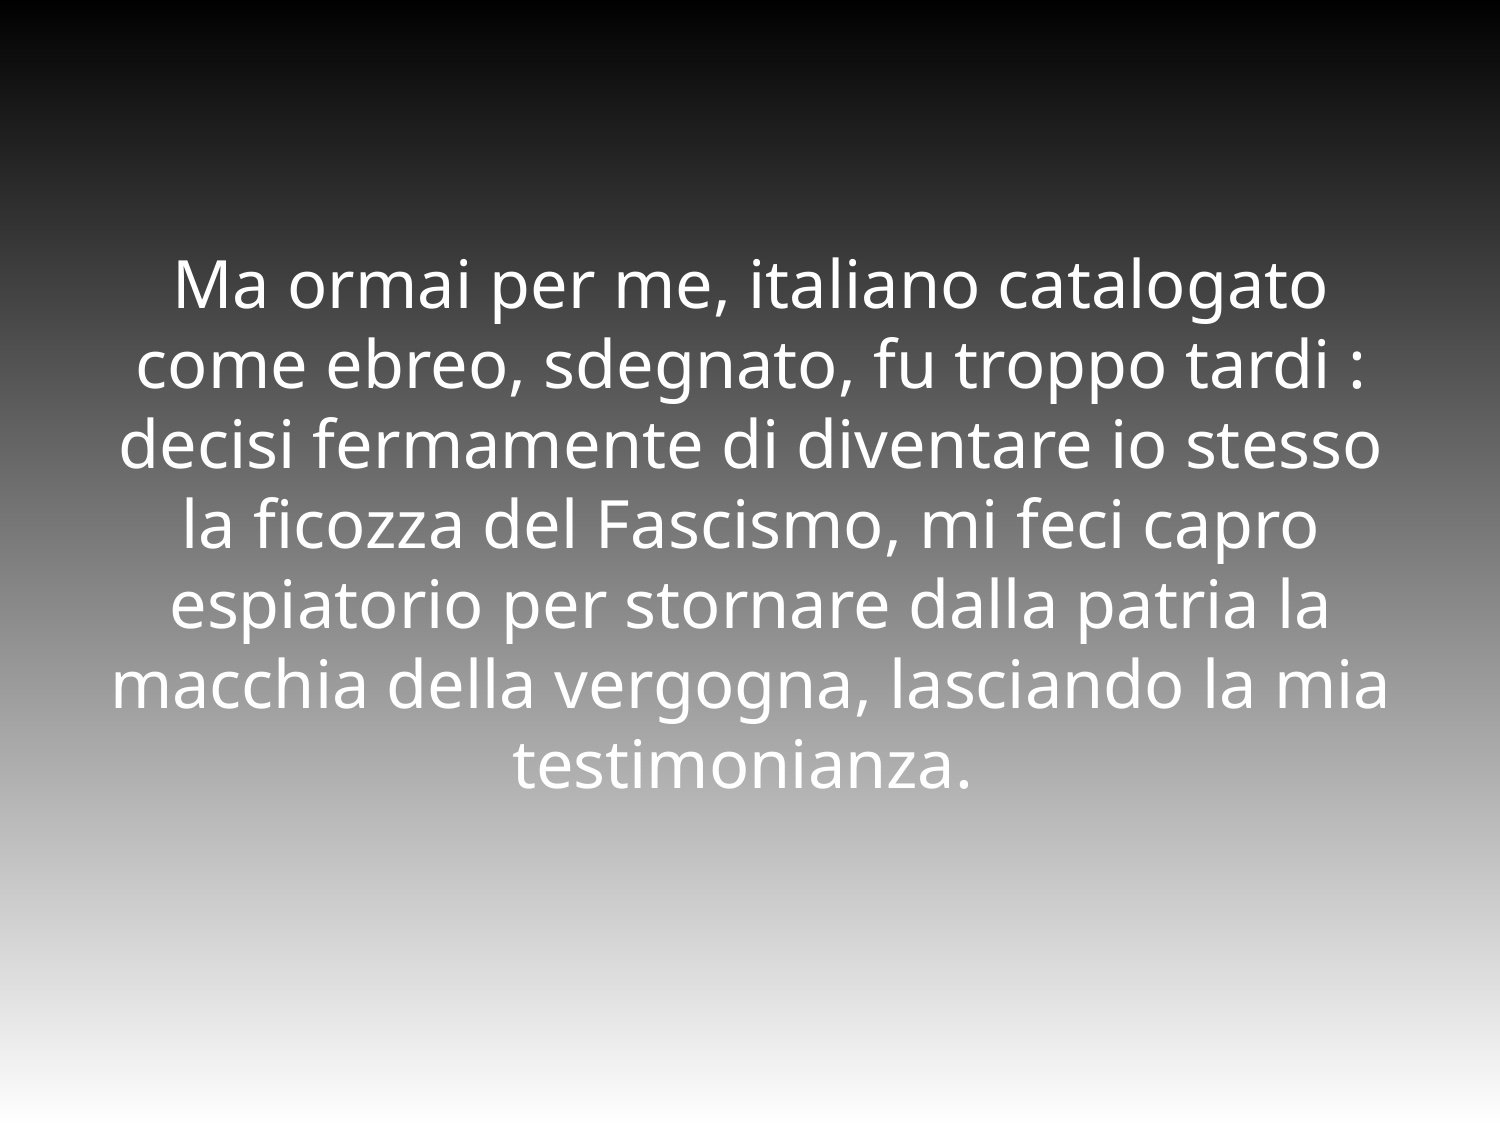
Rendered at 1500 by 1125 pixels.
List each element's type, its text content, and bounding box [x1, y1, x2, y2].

list Ma ormai per me, italiano catalogato come ebreo, sdegnato, fu troppo tardi : decisi fermamente di diventare io stesso la ficozza del Fascismo, mi feci capro espiatorio per stornare dalla patria la macchia della vergogna, lasciando la mia testimonianza. [76, 125, 1427, 1005]
